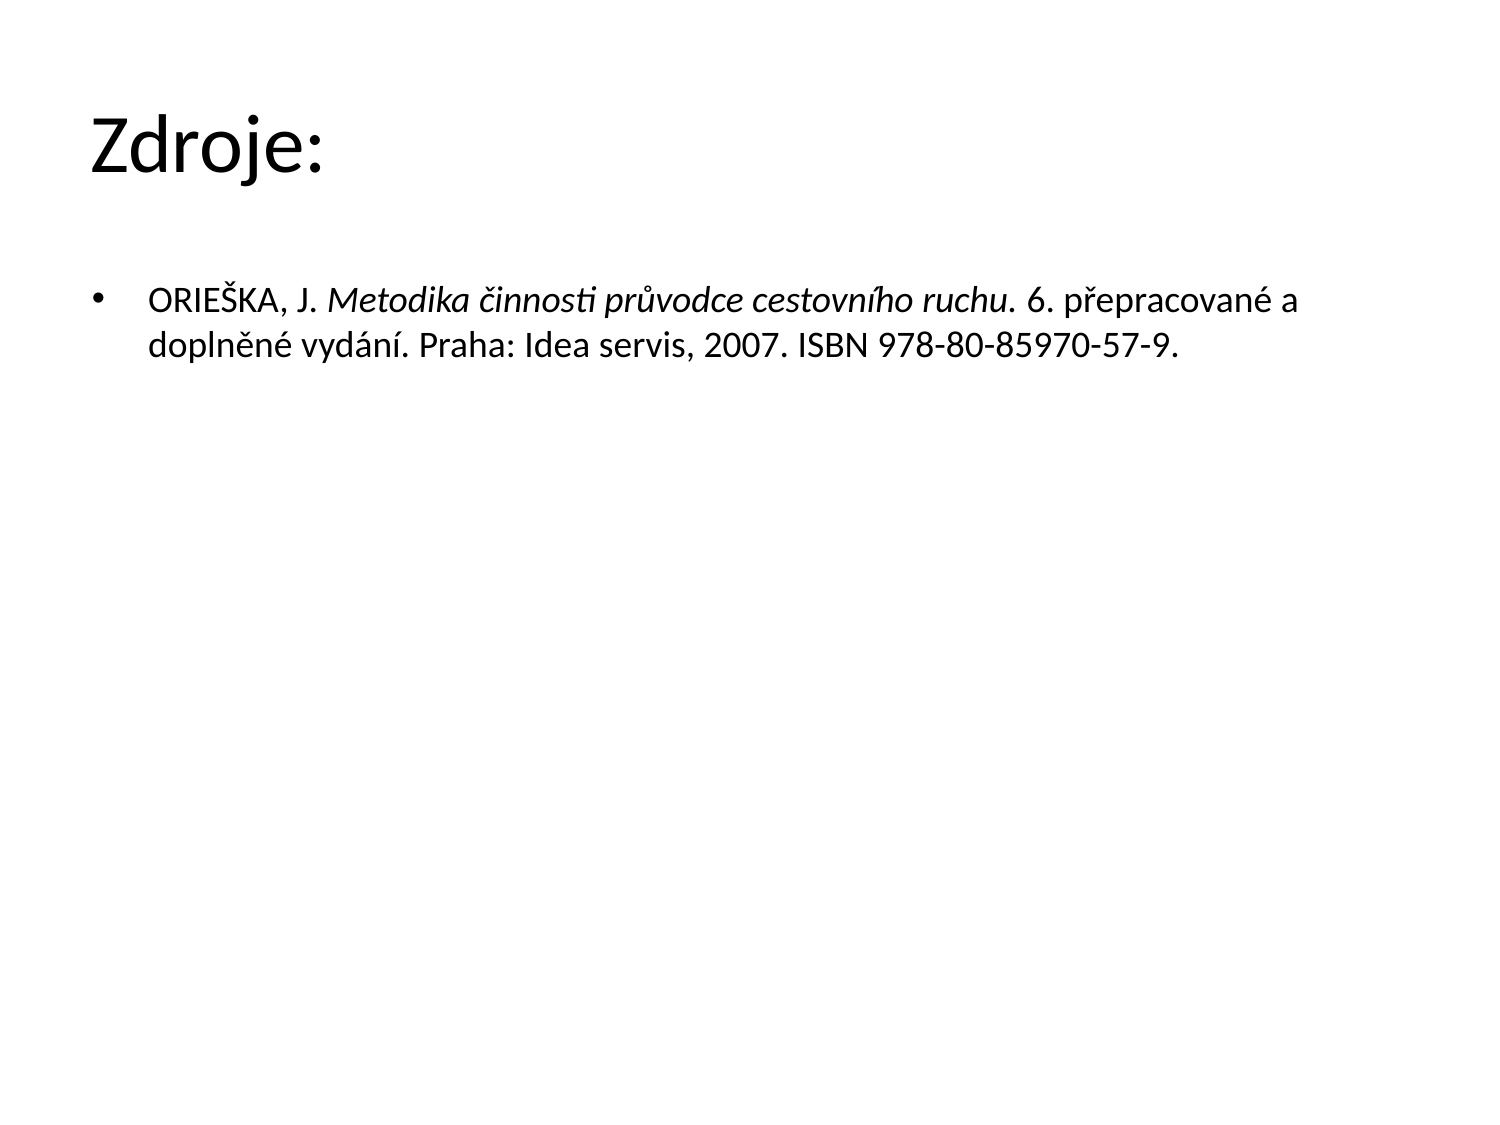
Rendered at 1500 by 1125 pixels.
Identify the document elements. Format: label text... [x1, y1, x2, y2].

list ORIEŠKA, J. Metodika činnosti průvodce cestovního ruchu. 6. přepracované a doplněné vydání. Praha: Idea servis, 2007. ISBN 978-80-85970-57-9. [76, 267, 1427, 1010]
title Zdroje: [75, 45, 1426, 233]
